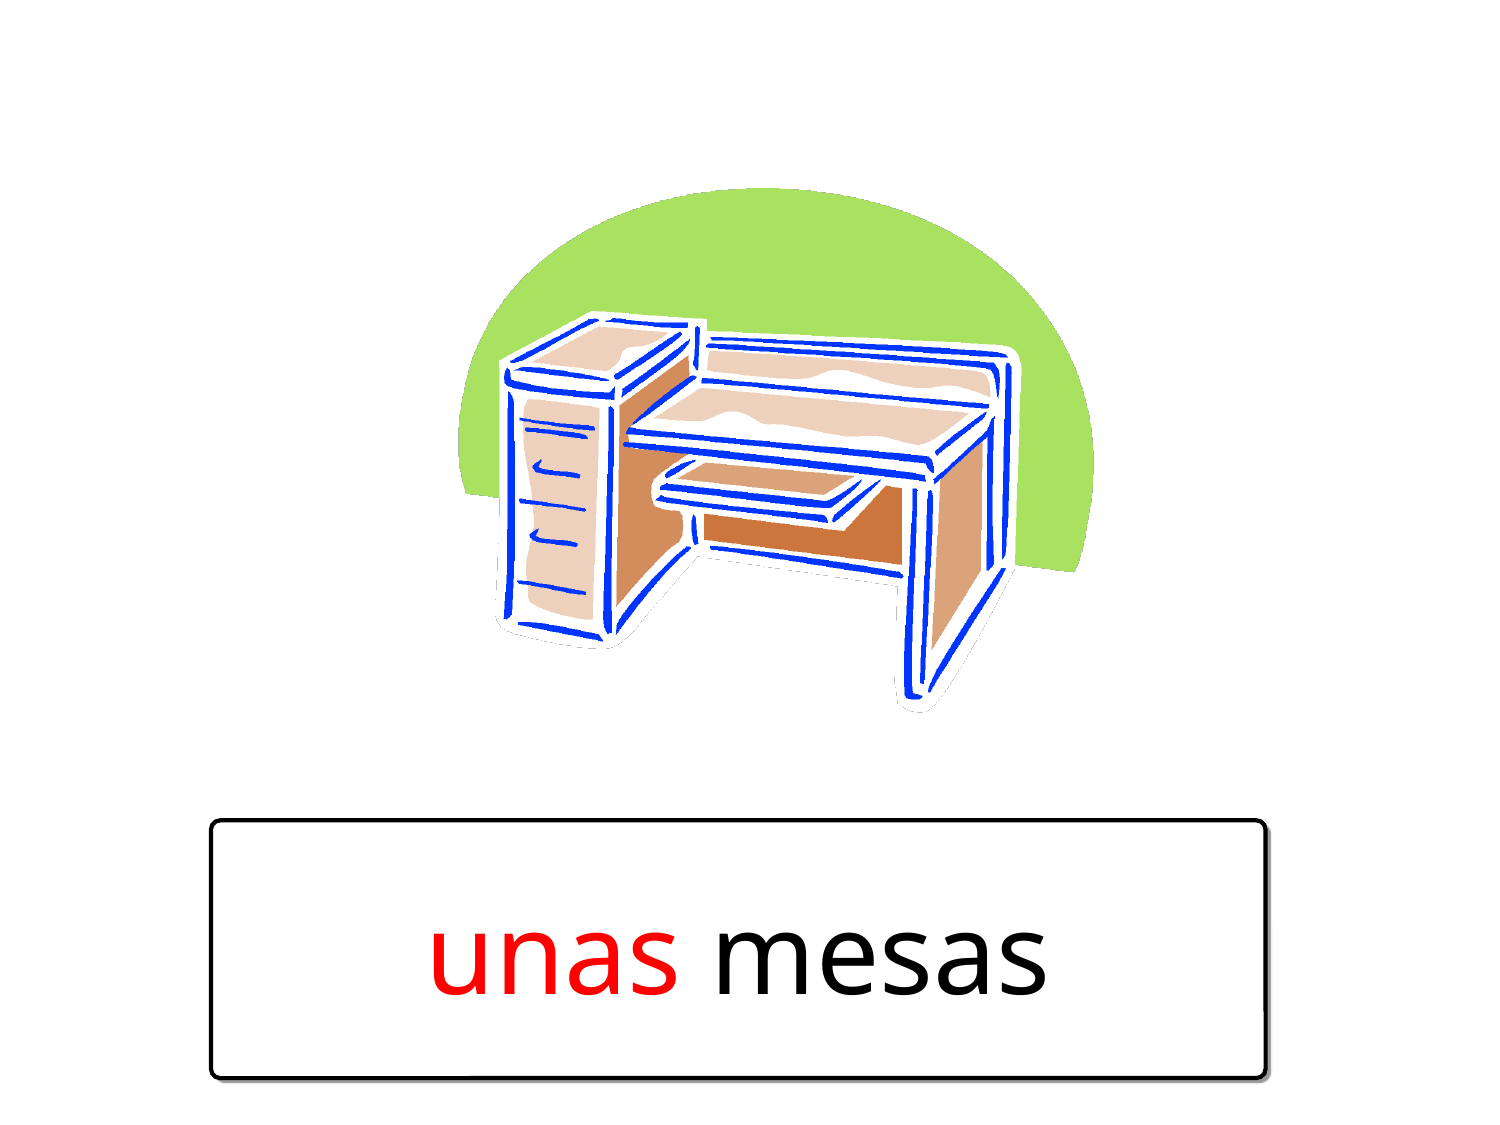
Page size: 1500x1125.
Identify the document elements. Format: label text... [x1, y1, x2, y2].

picture [457, 163, 1094, 714]
text_box unas mesas [210, 820, 1266, 1079]
